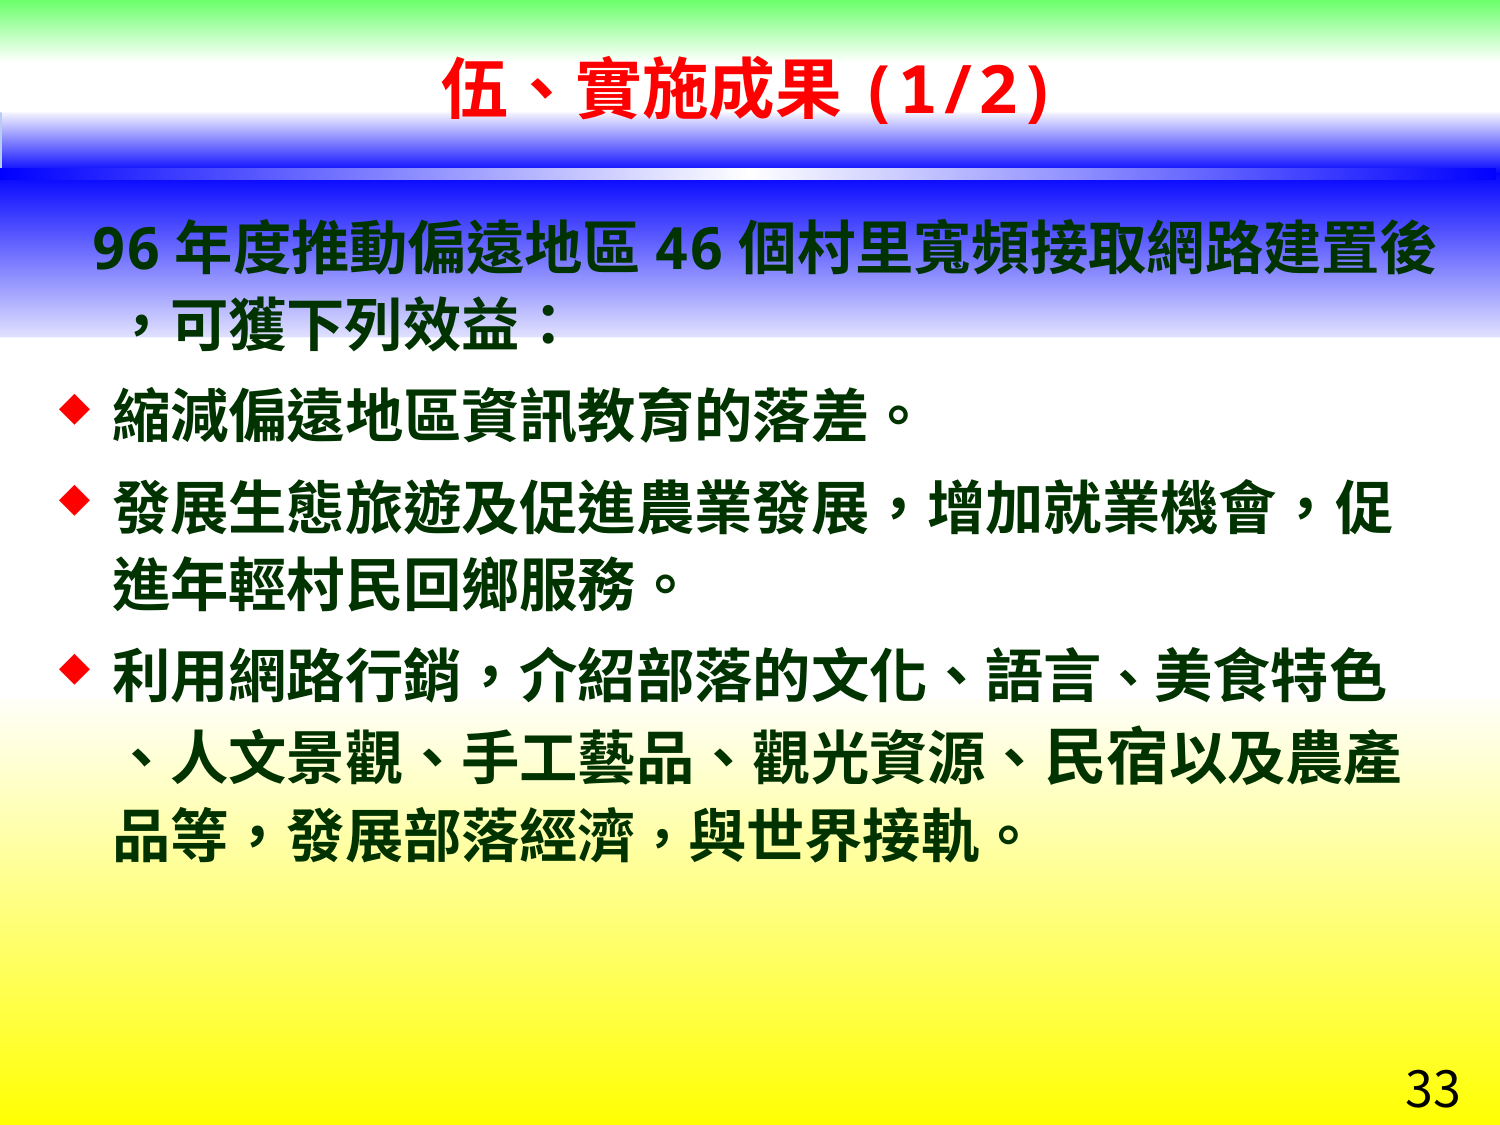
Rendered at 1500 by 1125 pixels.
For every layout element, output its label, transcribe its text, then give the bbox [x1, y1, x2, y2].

list 96年度推動偏遠地區46個村里寬頻接取網路建置後，可獲下列效益： 縮減偏遠地區資訊教育的落差。 發展生態旅遊及促進農業發展，增加就業機會，促進年輕村民回鄉服務。 利用網路行銷，介紹部落的文化、語言、美食特色、人文景觀、手工藝品、觀光資源、民宿以及農產品等，發展部落經濟，與世界接軌。 [41, 196, 1459, 1000]
title 伍、實施成果(1/2) [0, 0, 1500, 173]
